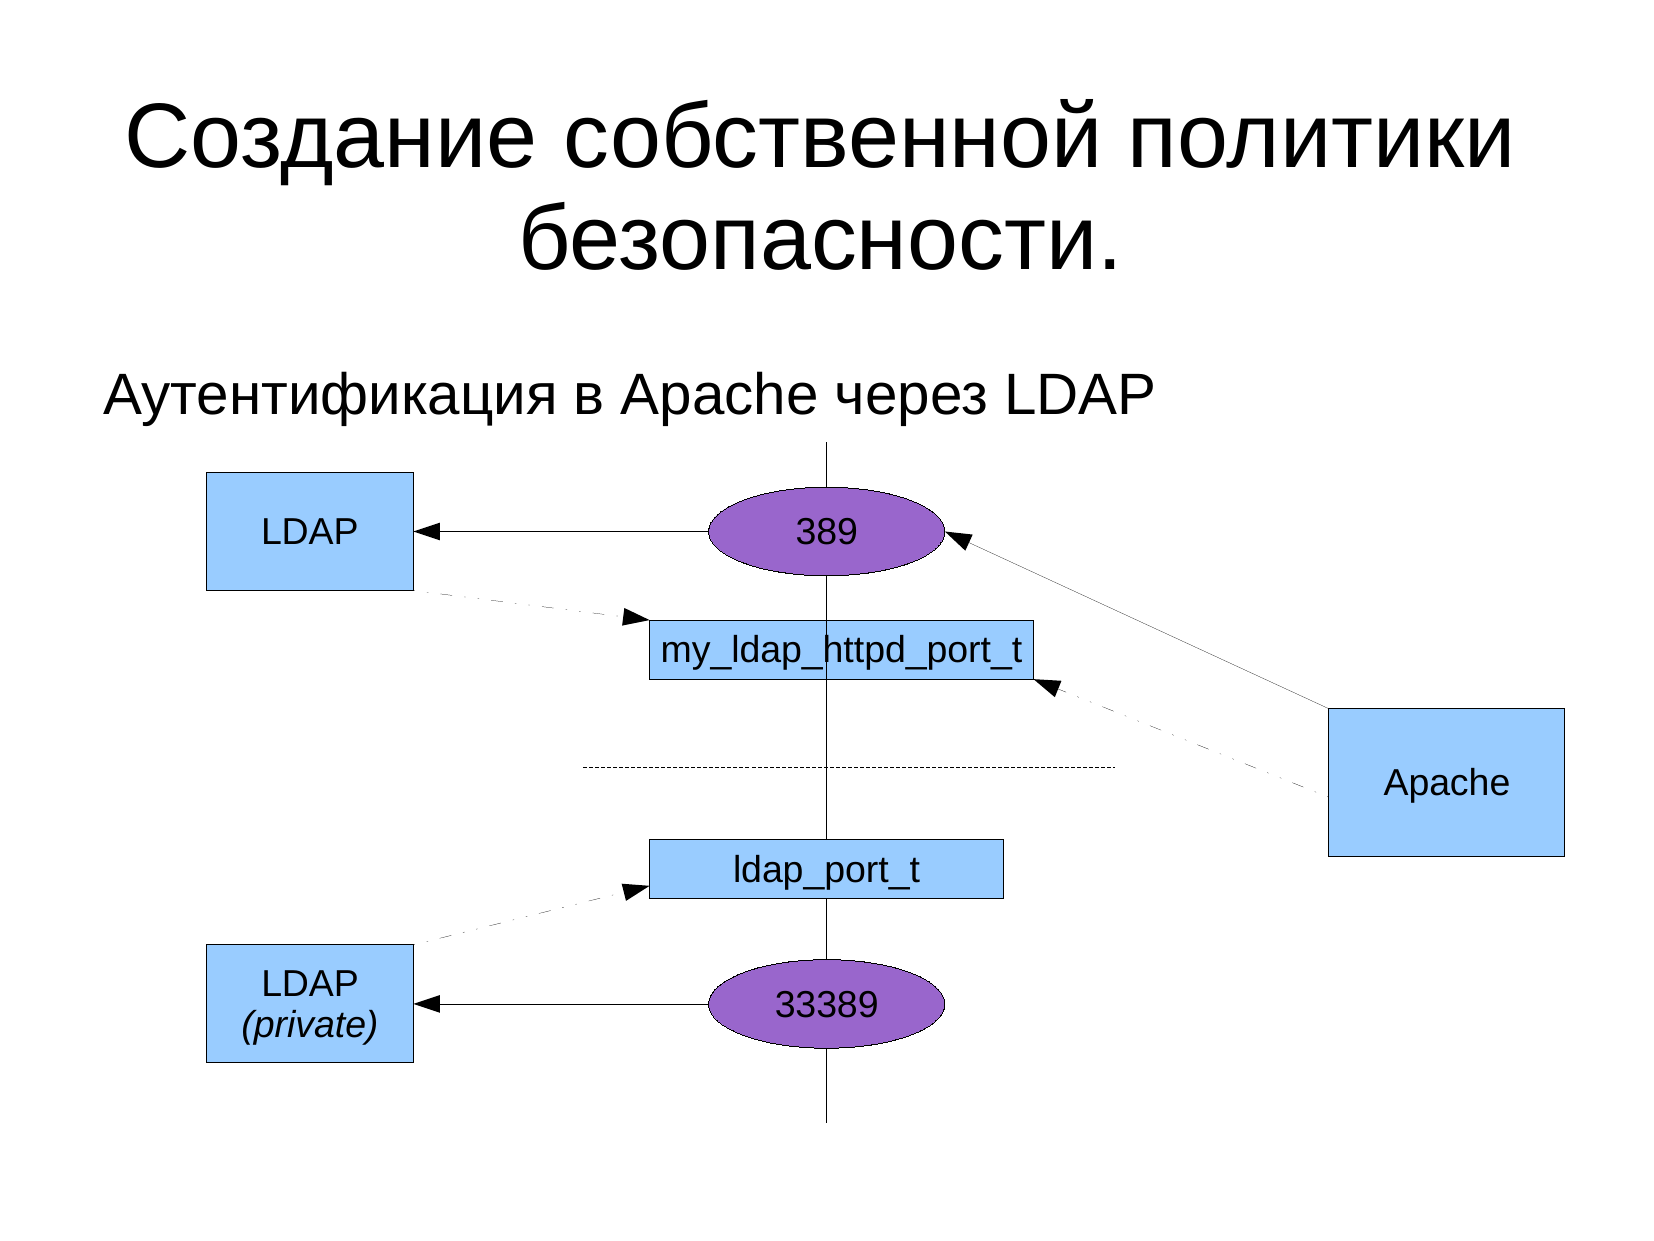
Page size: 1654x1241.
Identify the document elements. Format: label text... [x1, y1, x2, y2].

text_box my_ldap_httpd_port_t [649, 620, 826, 680]
text_box Apache [1328, 708, 1565, 857]
text_box LDAP (private) [206, 944, 414, 1063]
text_box 33389 [708, 959, 945, 1049]
title Создание собственной политики безопасности. [76, 84, 1565, 290]
text_box ldap_port_t [649, 839, 1004, 899]
text_box my_ldap_httpd_port_t [827, 620, 1034, 680]
text_box 389 [708, 487, 945, 576]
text_box LDAP [206, 472, 414, 591]
text_box Аутентификация в Apache через LDAP [88, 354, 1565, 435]
